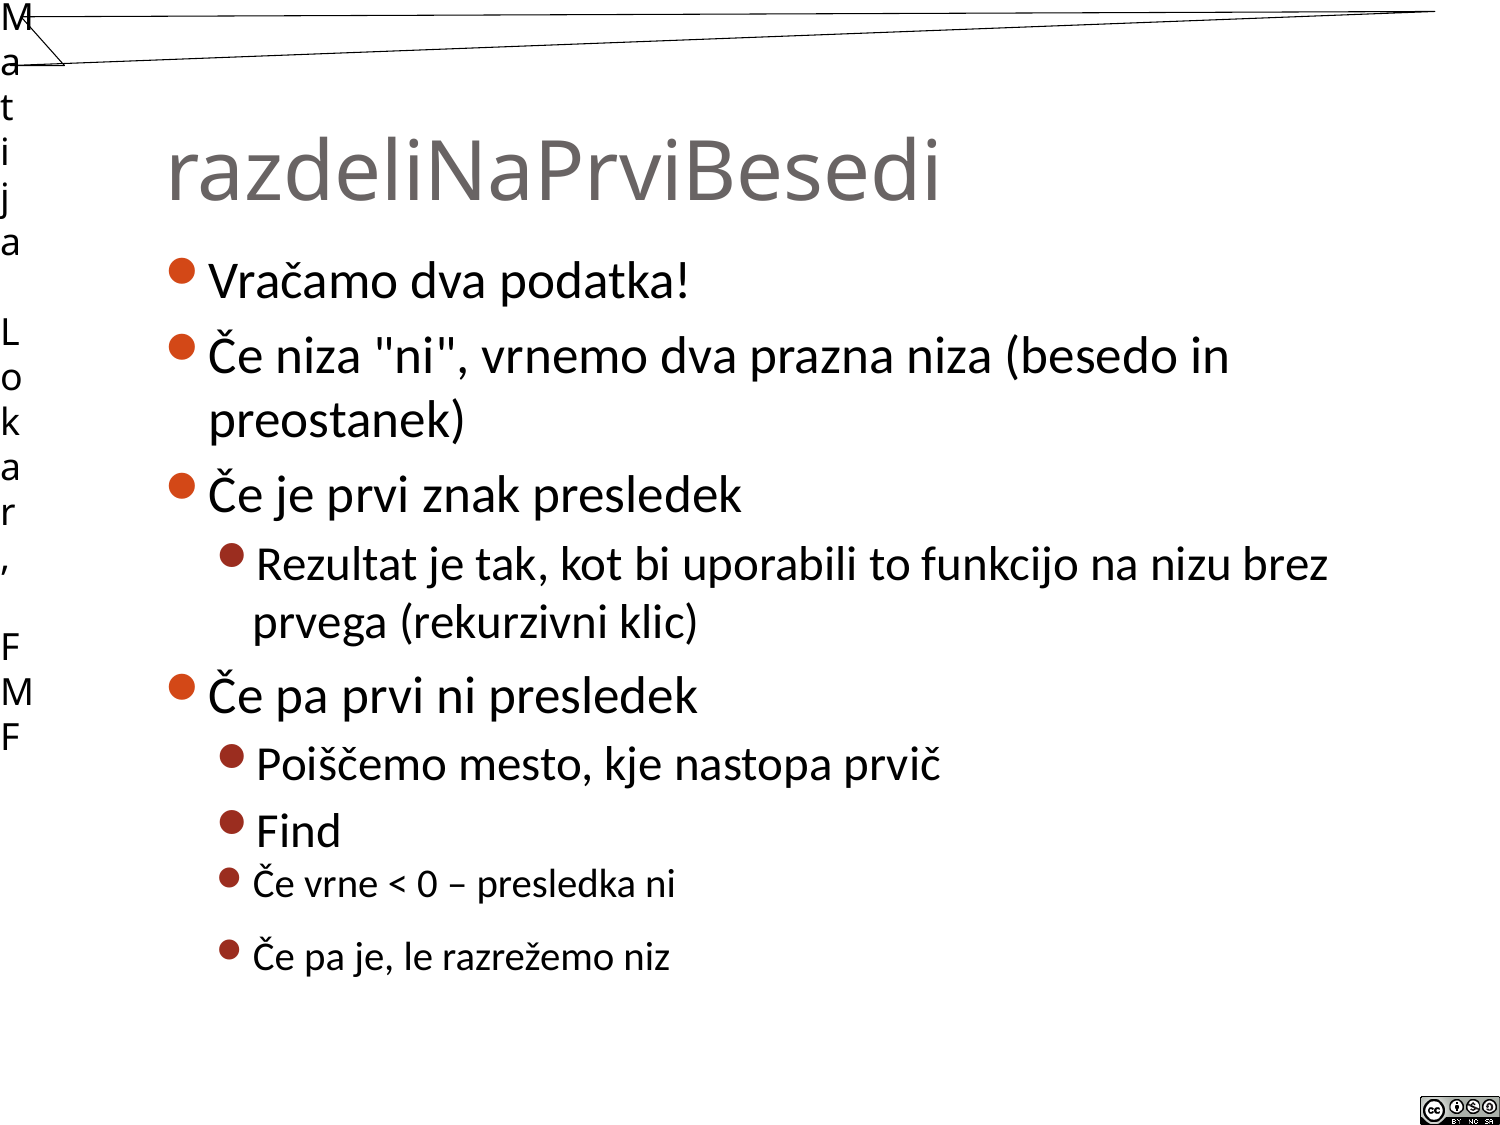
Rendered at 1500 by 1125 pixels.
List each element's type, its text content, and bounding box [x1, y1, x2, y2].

picture [1420, 1096, 1500, 1125]
list Vračamo dva podatka! Če niza "ni", vrnemo dva prazna niza (besedo in preostanek) Če je prvi znak presledek Rezultat je tak, kot bi uporabili to funkcijo na nizu brez prvega (rekurzivni klic) Če pa prvi ni presledek Poiščemo mesto, kje nastopa prvič Find Če vrne < 0 – presledka ni Če pa je, le razrežemo niz [150, 237, 1425, 988]
title razdeliNaPrviBesedi [150, 45, 1425, 233]
